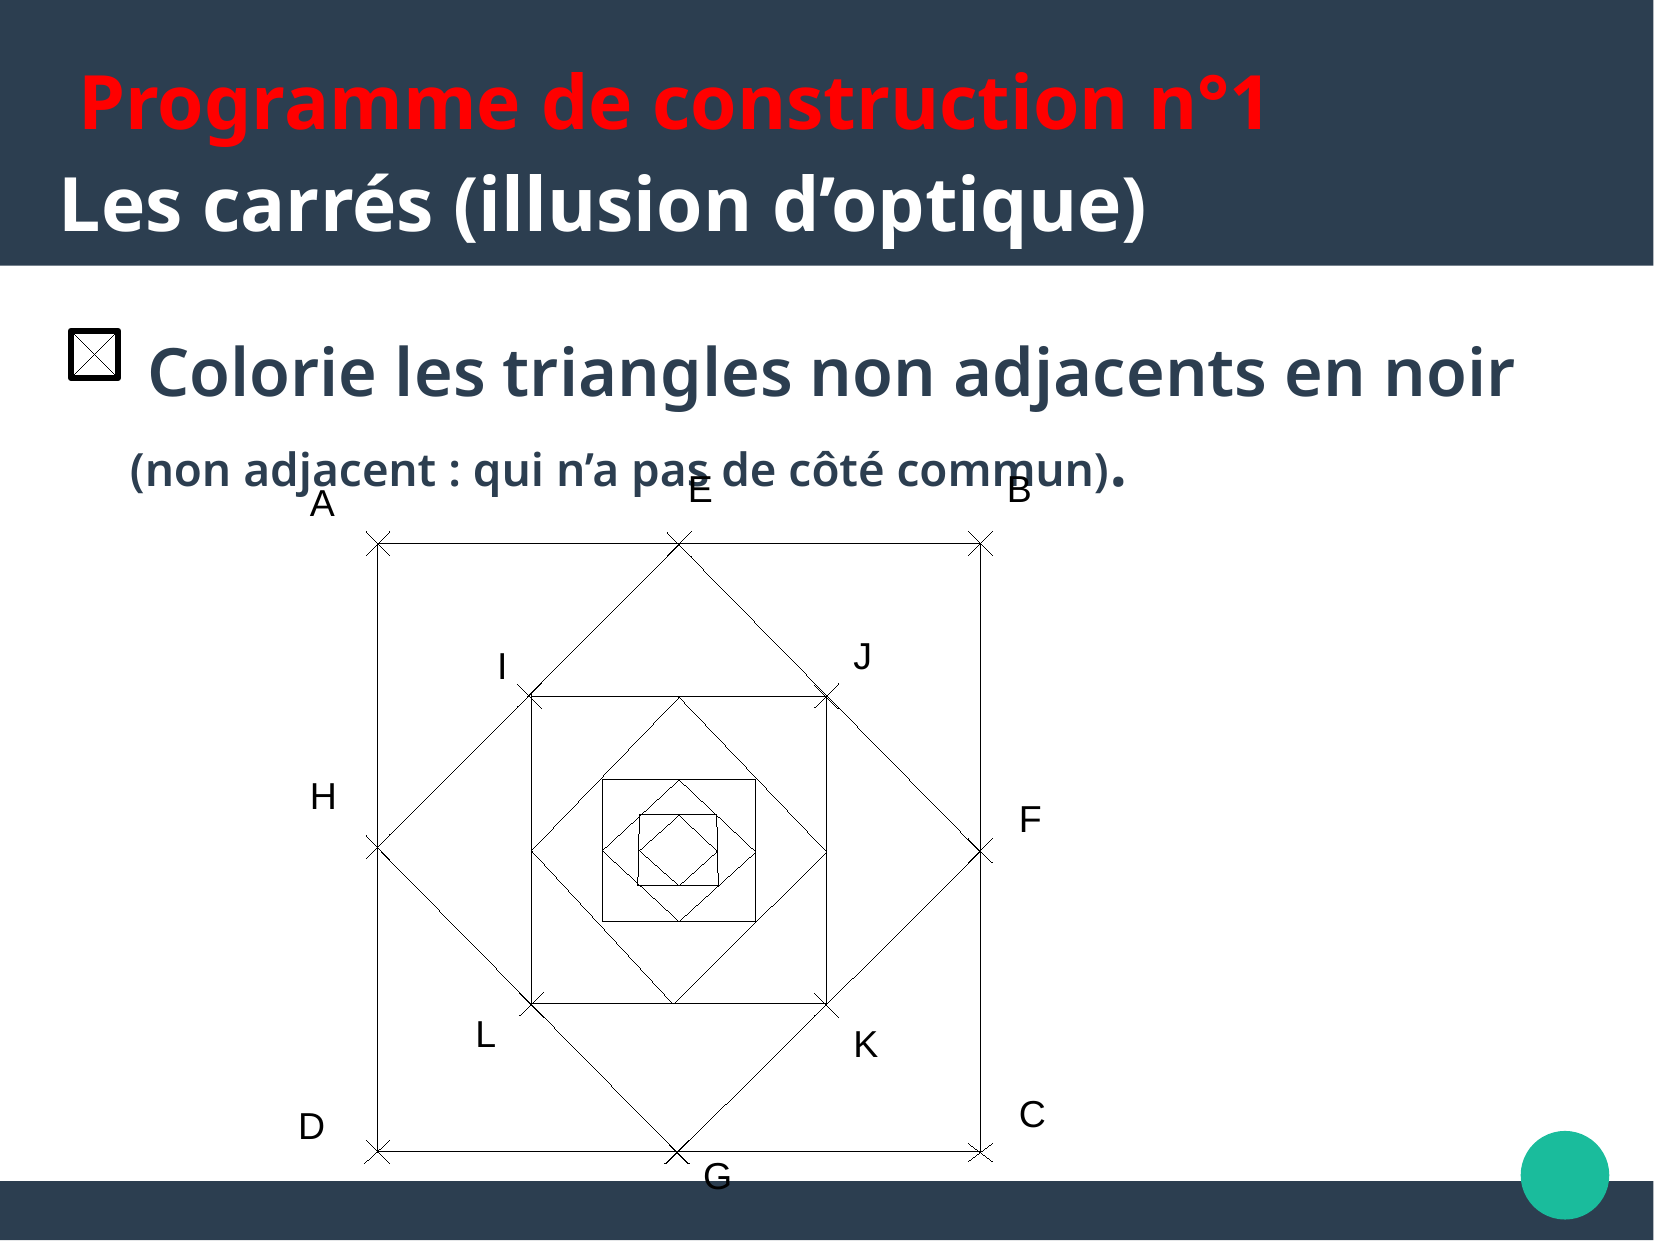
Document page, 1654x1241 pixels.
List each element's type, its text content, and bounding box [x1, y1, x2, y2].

list Colorie les triangles non adjacents en noir (non adjacent : qui n’a pas de côté commun). [59, 324, 1595, 1152]
text_box [70, 330, 119, 378]
text_box E [673, 460, 733, 518]
text_box B [992, 460, 1063, 520]
text_box J [838, 628, 898, 686]
text_box K [838, 1015, 898, 1073]
text_box D [283, 1098, 343, 1156]
text_box H [295, 767, 355, 825]
list Colorie les triangles non adjacents en noir (non adjacent : qui n’a pas de côté commun). [378, 544, 980, 1151]
text_box F [1003, 791, 1099, 849]
text_box A [295, 474, 350, 532]
text_box L [460, 1006, 520, 1063]
title Programme de construction n°1 Les carrés (illusion d’optique) [59, 49, 1595, 207]
text_box C [1003, 1086, 1061, 1144]
text_box I [482, 637, 518, 695]
text_box G [688, 1147, 748, 1205]
